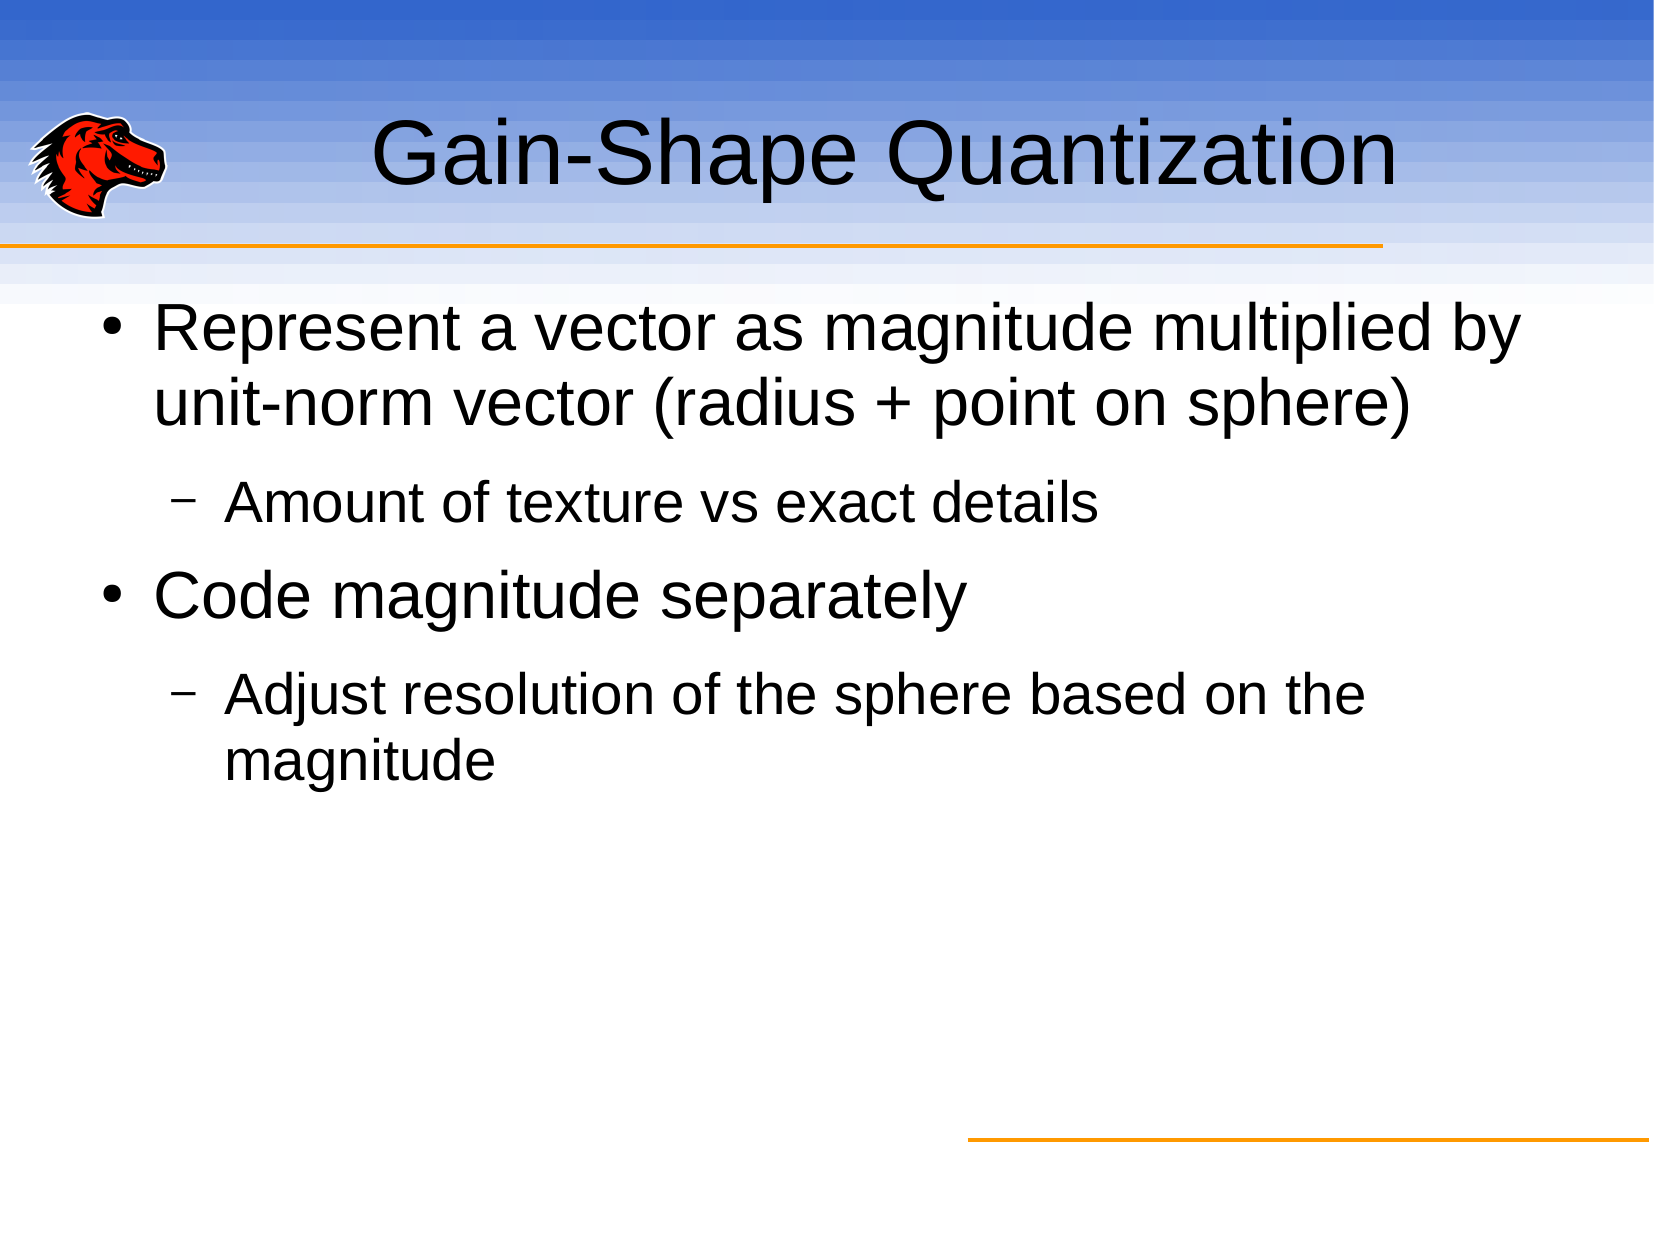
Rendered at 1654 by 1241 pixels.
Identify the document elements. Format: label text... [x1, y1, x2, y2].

list Represent a vector as magnitude multiplied by unit-norm vector (radius + point on sphere) Amount of texture vs exact details Code magnitude separately Adjust resolution of the sphere based on the magnitude [82, 290, 1538, 1146]
title Gain-Shape Quantization [141, 49, 1630, 257]
picture [0, 0, 1654, 1241]
